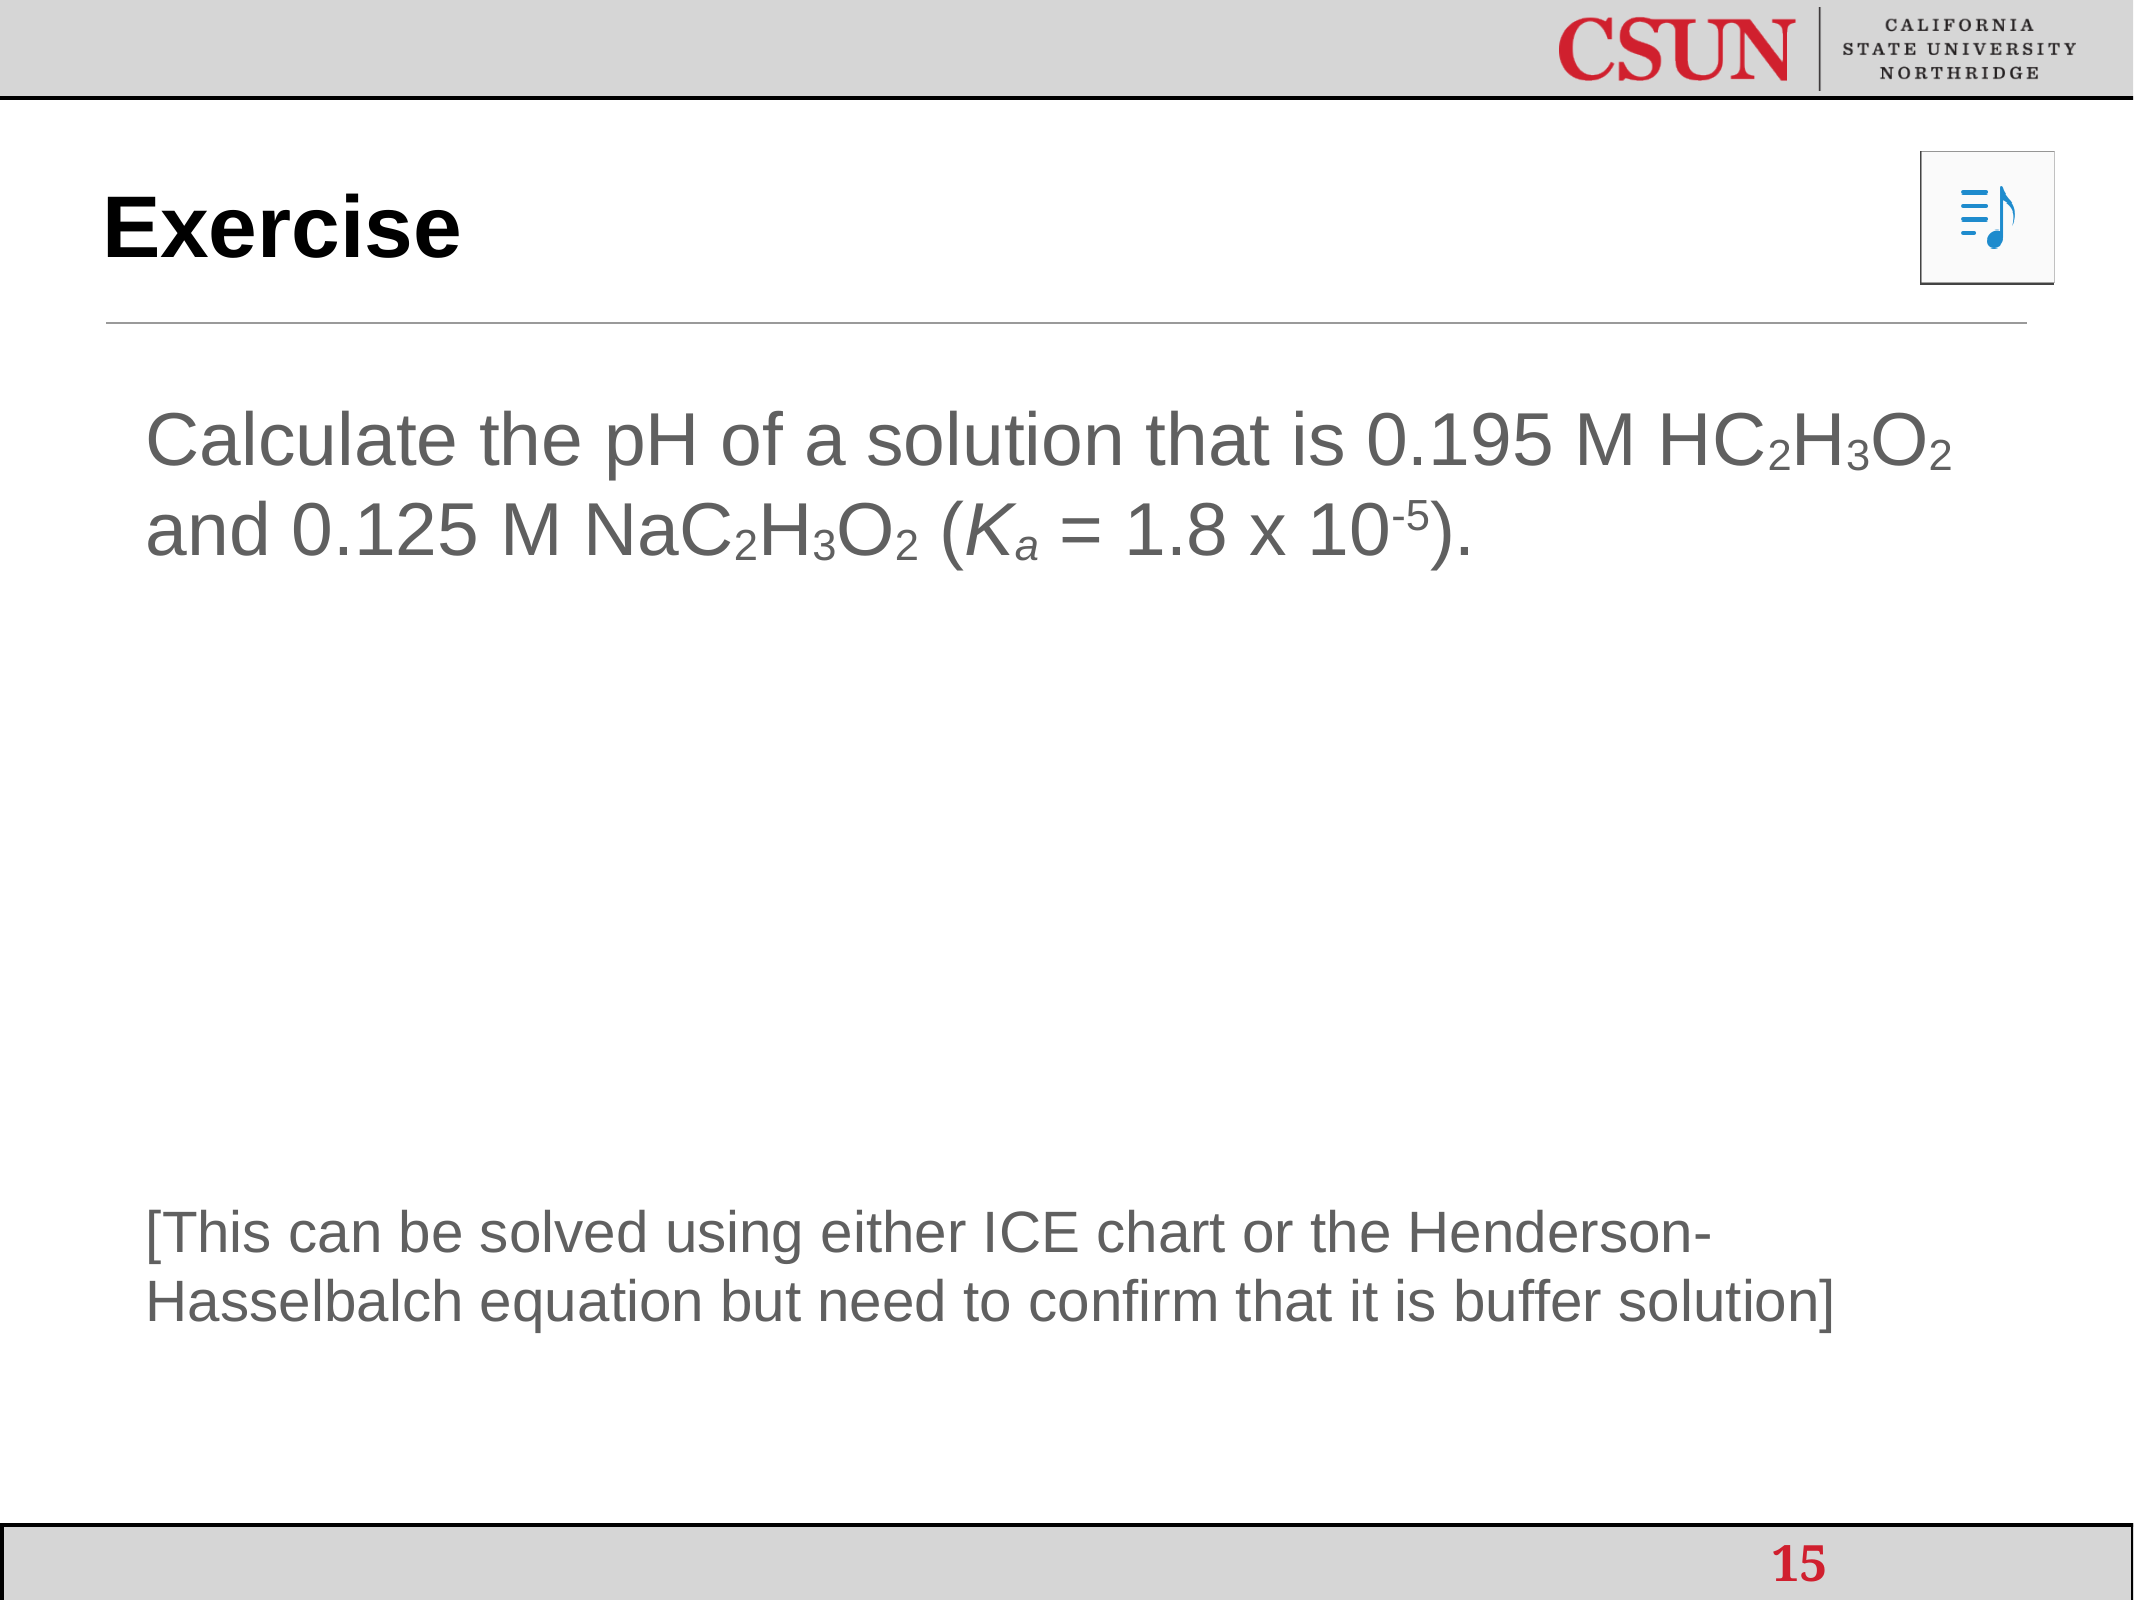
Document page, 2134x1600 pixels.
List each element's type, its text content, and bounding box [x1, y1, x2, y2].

picture [1559, 7, 2076, 91]
list Calculate the pH of a solution that is 0.195 M HC2H3O2 and 0.125 M NaC2H3O2 (Ka = 1.8 x 10-5). [This can be solved using either ICE chart or the Henderson-Hasselbalch equation but need to confirm that it is buffer solution] [93, 382, 2040, 1460]
title Exercise [93, 104, 2040, 284]
text_box [1919, 150, 2056, 286]
